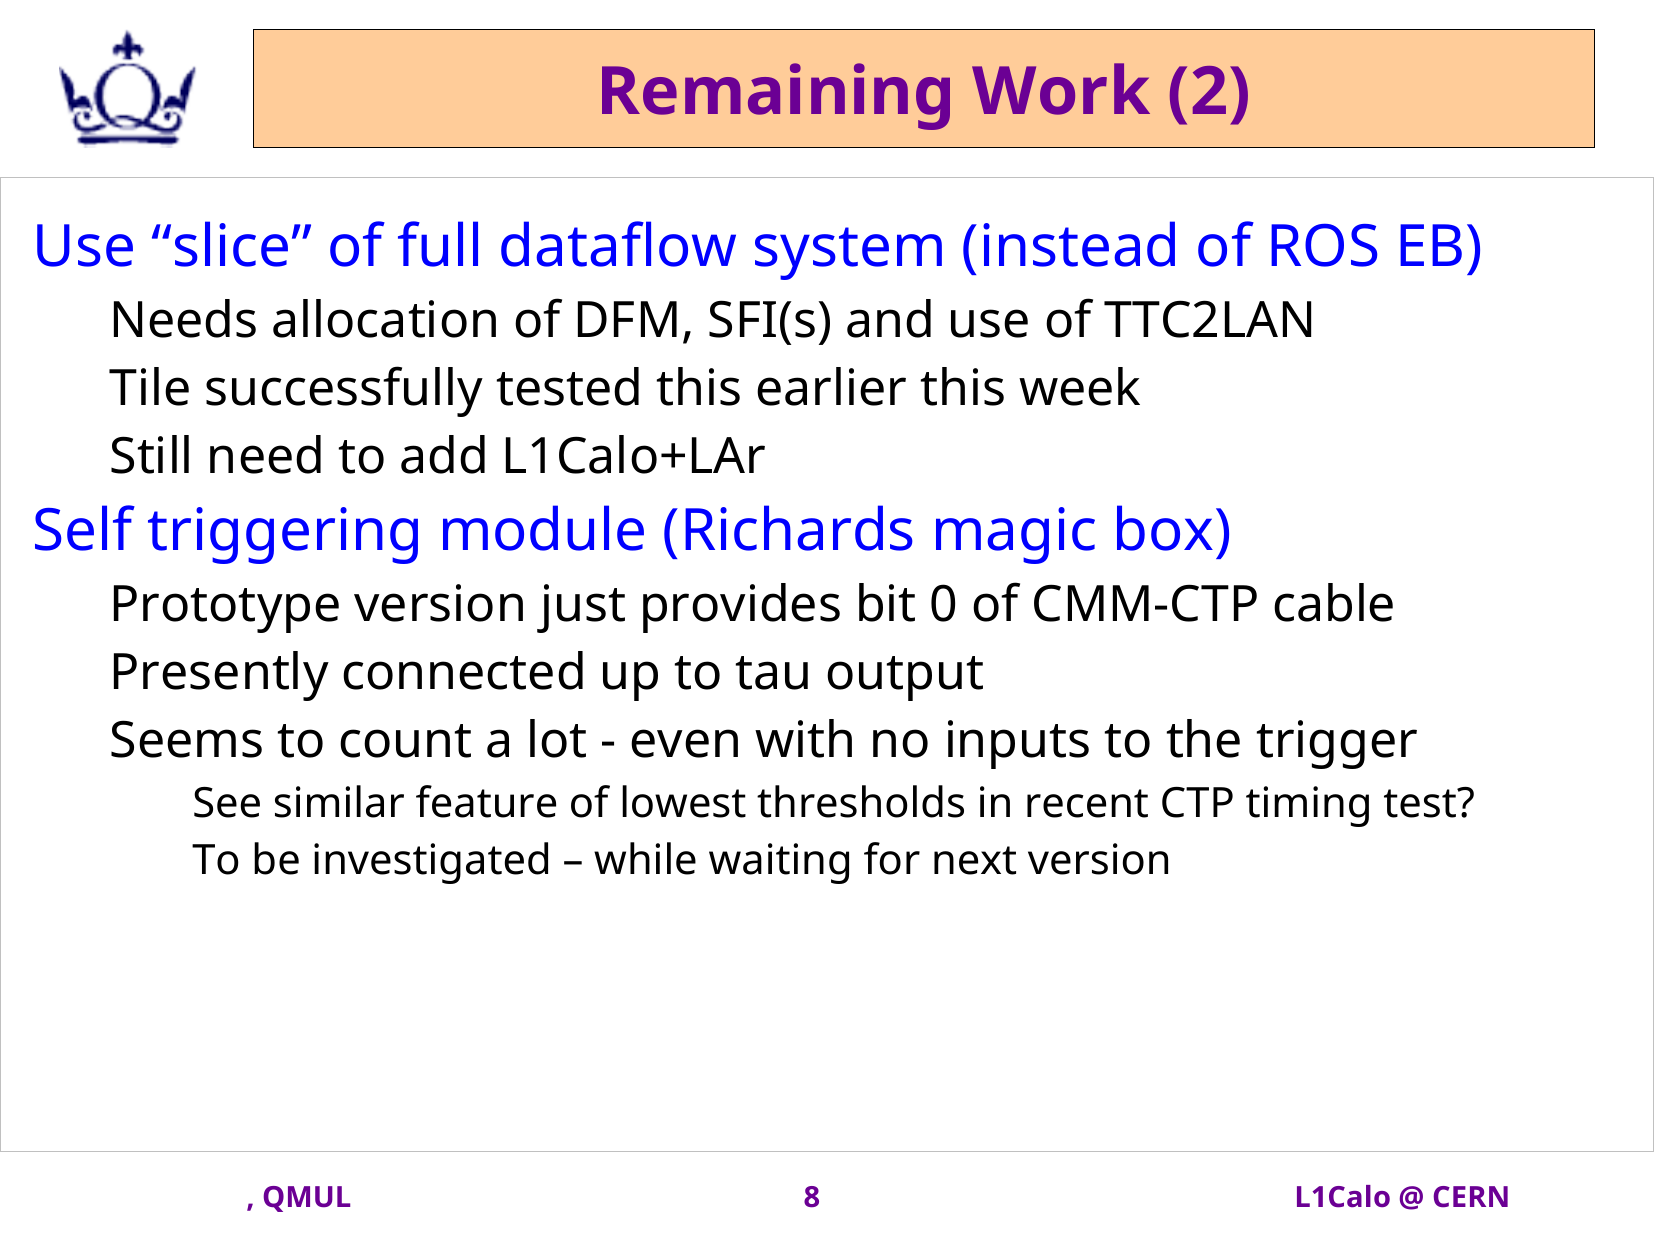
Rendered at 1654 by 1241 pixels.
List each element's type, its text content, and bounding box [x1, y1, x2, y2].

title Remaining Work (2) [253, 29, 1595, 148]
picture [59, 29, 200, 148]
list Use “slice” of full dataflow system (instead of ROS EB) Needs allocation of DFM, SFI(s) and use of TTC2LAN Tile successfully tested this earlier this week Still need to add L1Calo+LAr Self triggering module (Richards magic box) Prototype version just provides bit 0 of CMM-CTP cable Presently connected up to tau output Seems to count a lot - even with no inputs to the trigger See similar feature of lowest thresholds in recent CTP timing test? To be investigated – while waiting for next version [15, 204, 1634, 1124]
